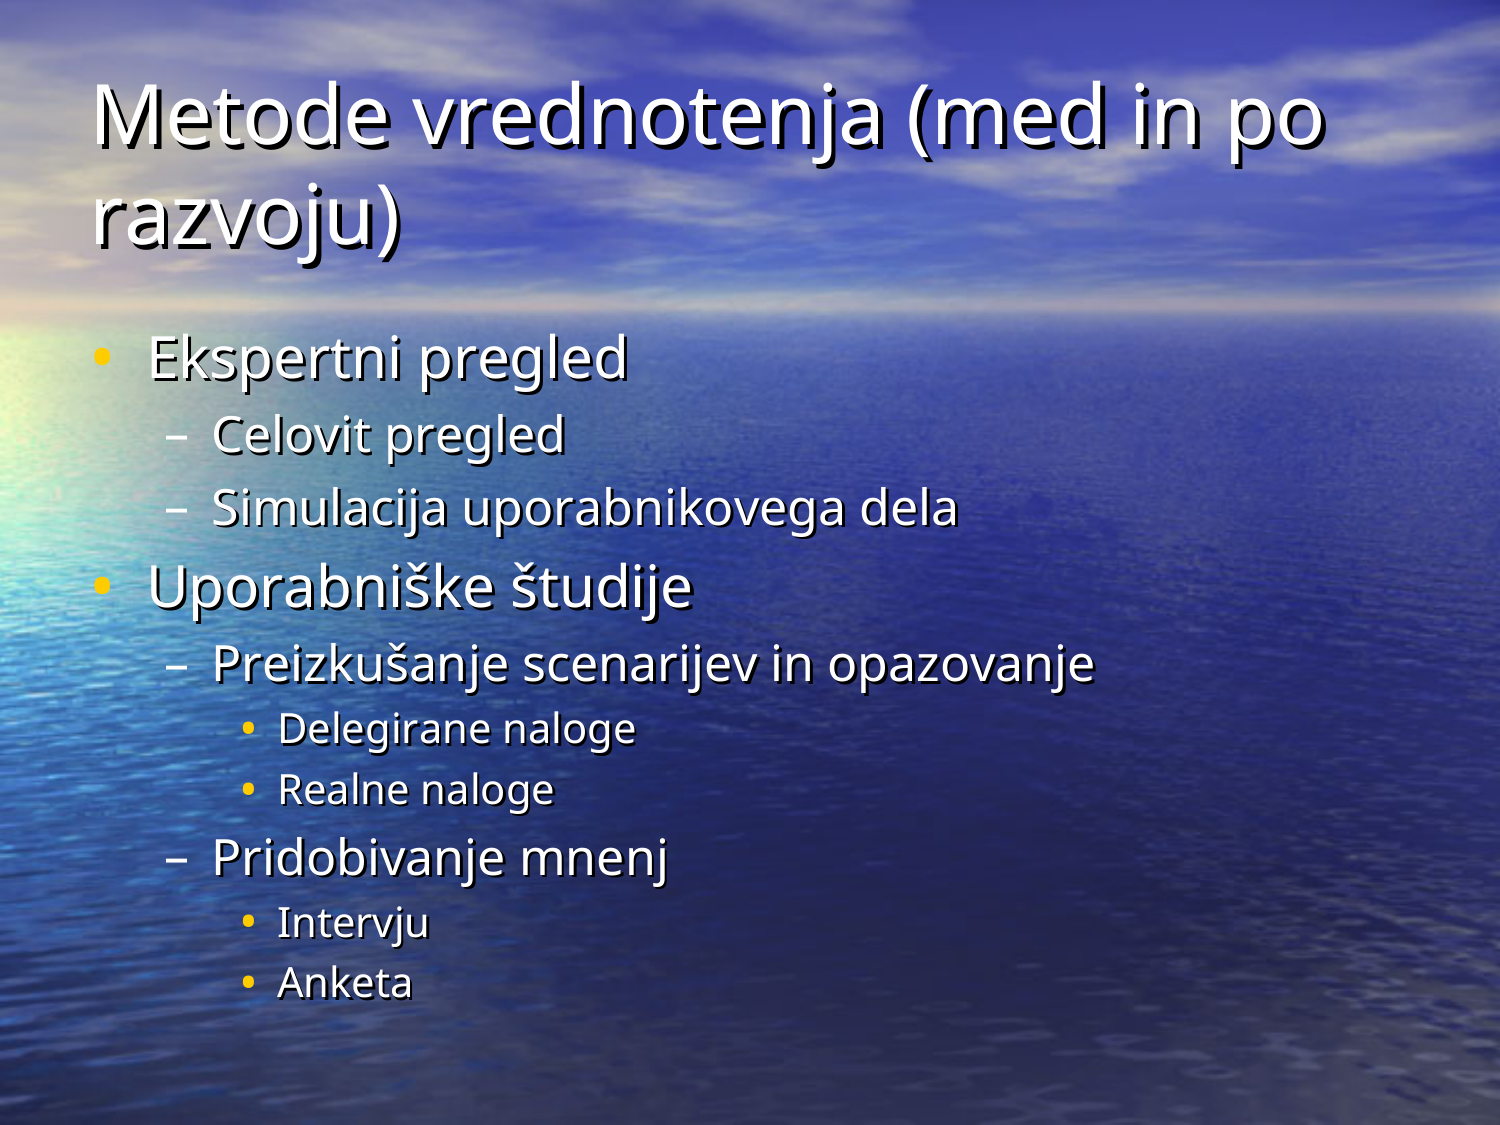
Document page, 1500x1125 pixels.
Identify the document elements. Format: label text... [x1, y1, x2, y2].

title Metode vrednotenja (med in po razvoju) [75, 47, 1426, 276]
list Ekspertni pregled Celovit pregled Simulacija uporabnikovega dela Uporabniške študije Preizkušanje scenarijev in opazovanje Delegirane naloge Realne naloge Pridobivanje mnenj Intervju Anketa [75, 312, 1426, 1014]
picture [0, 0, 1500, 1125]
